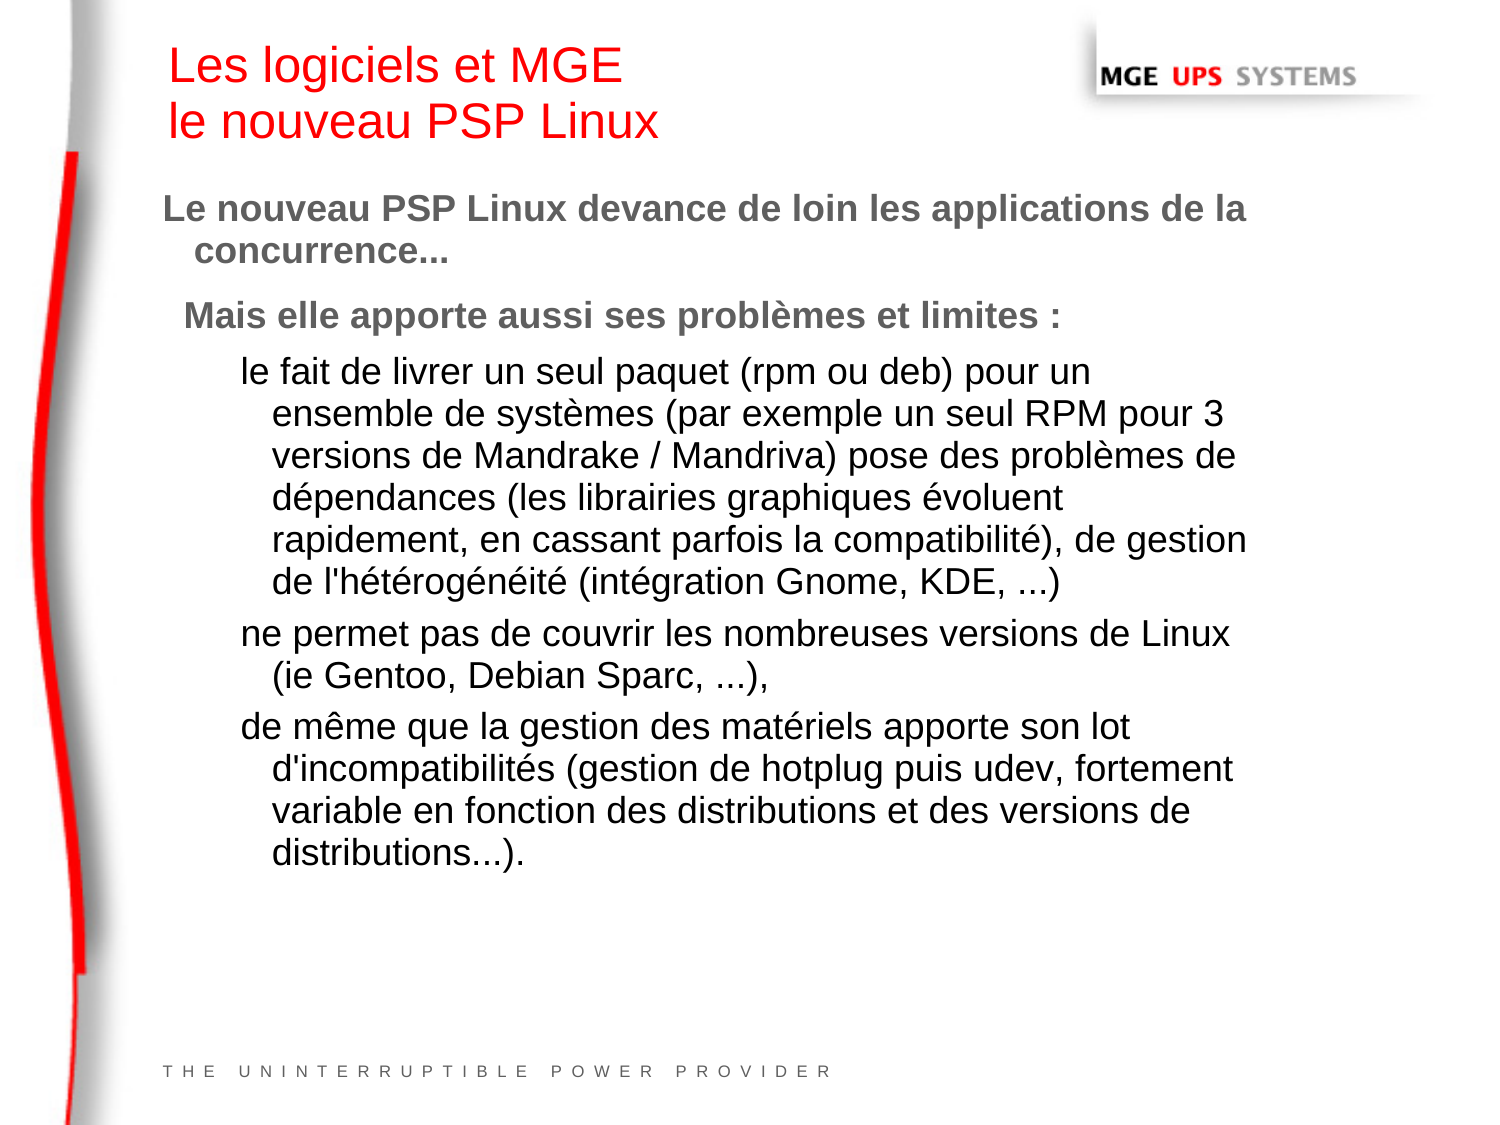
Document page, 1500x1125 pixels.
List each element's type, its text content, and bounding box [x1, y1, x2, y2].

list Le nouveau PSP Linux devance de loin les applications de la concurrence... Mais elle apporte aussi ses problèmes et limites : le fait de livrer un seul paquet (rpm ou deb) pour un ensemble de systèmes (par exemple un seul RPM pour 3 versions de Mandrake / Mandriva) pose des problèmes de dépendances (les librairies graphiques évoluent rapidement, en cassant parfois la compatibilité), de gestion de l'hétérogénéité (intégration Gnome, KDE, ...) ne permet pas de couvrir les nombreuses versions de Linux (ie Gentoo, Debian Sparc, ...), de même que la gestion des matériels apporte son lot d'incompatibilités (gestion de hotplug puis udev, fortement variable en fonction des distributions et des versions de distributions...). [162, 187, 1263, 1013]
title Les logiciels et MGE le nouveau PSP Linux [168, 37, 1004, 187]
